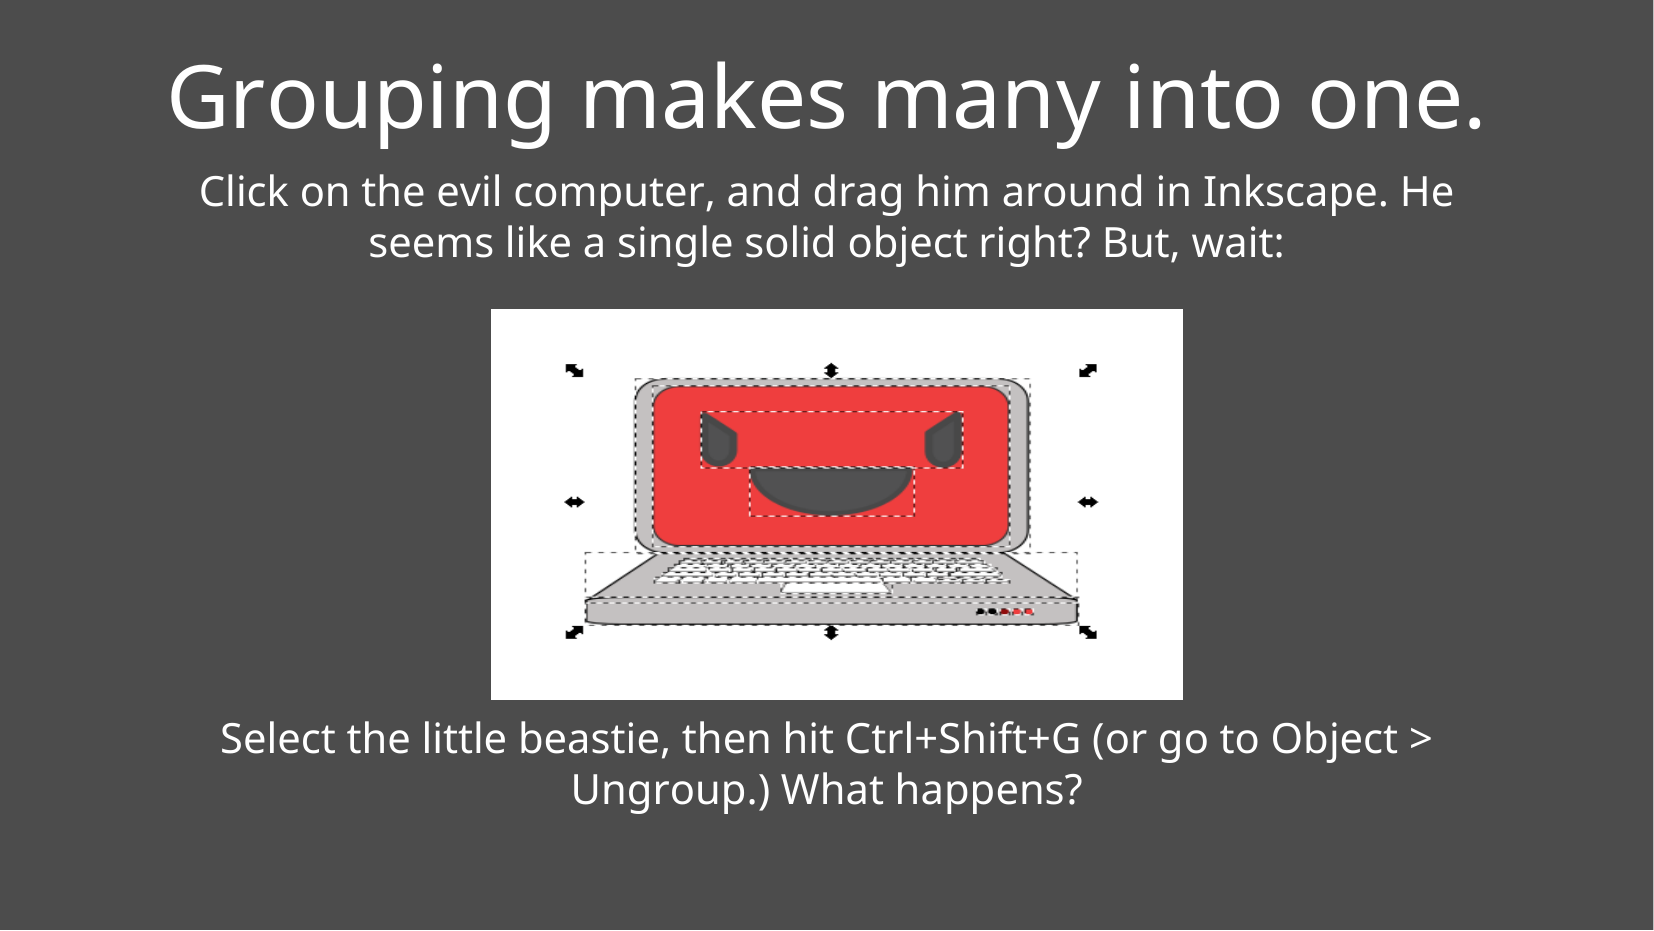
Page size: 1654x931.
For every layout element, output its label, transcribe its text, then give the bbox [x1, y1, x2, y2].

title Select the little beastie, then hit Ctrl+Shift+G (or go to Object > Ungroup.) What happens? [132, 715, 1521, 813]
title Click on the evil computer, and drag him around in Inkscape. He seems like a single solid object right? But, wait: [132, 161, 1521, 273]
picture [491, 309, 1183, 700]
title Grouping makes many into one. [76, 4, 1578, 202]
